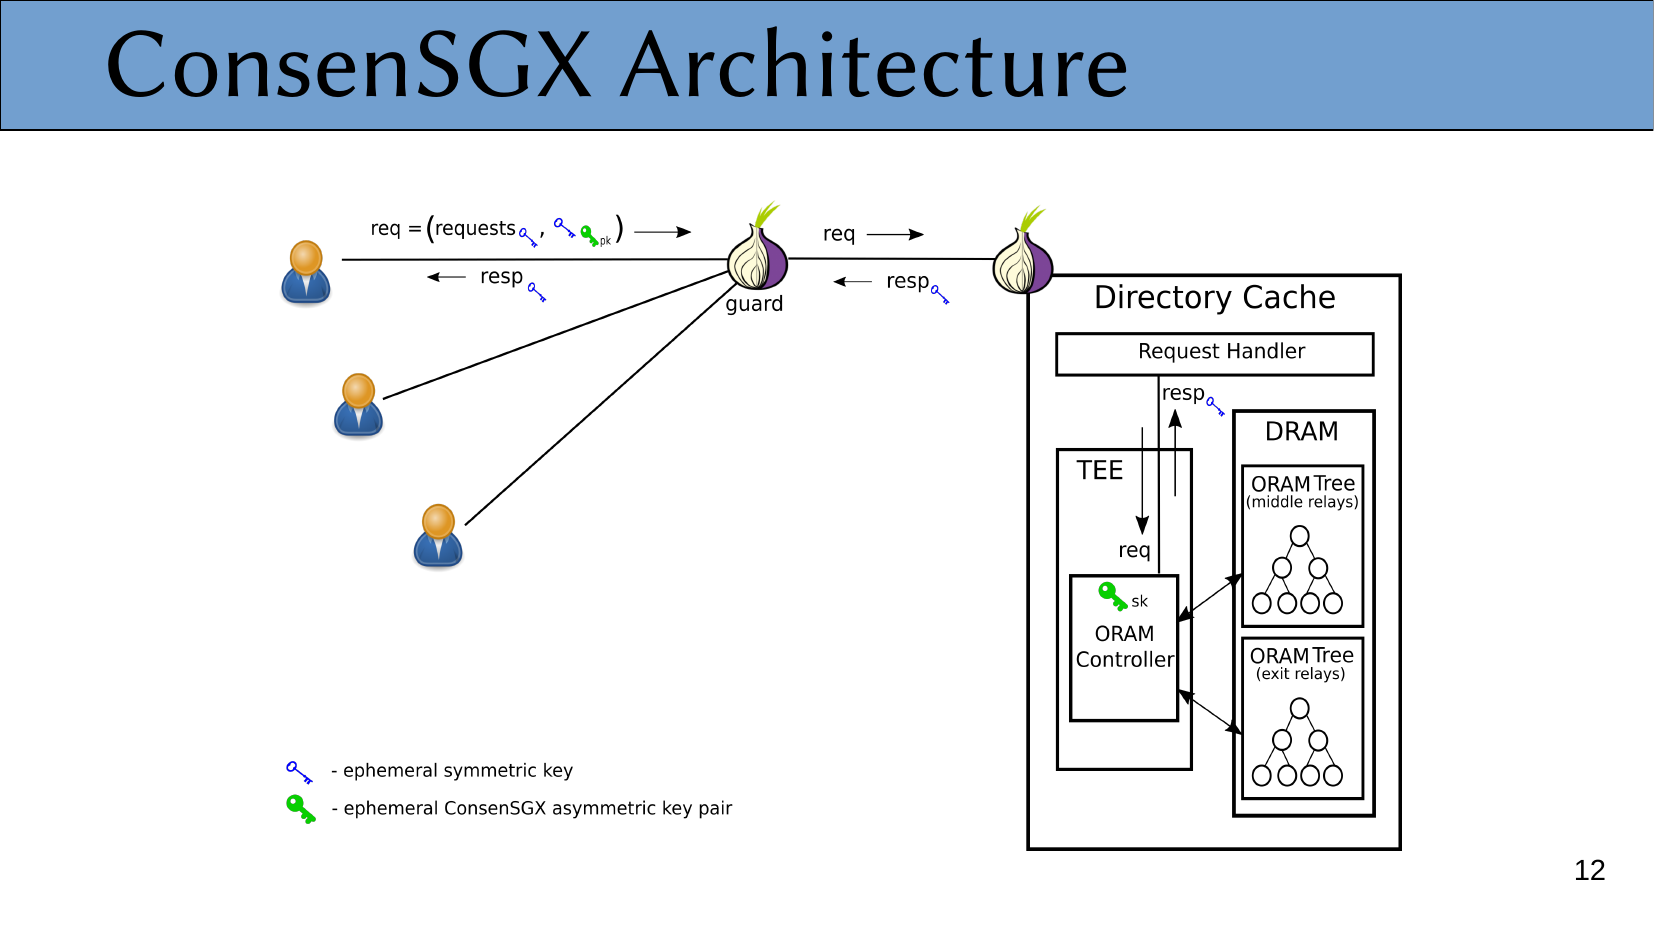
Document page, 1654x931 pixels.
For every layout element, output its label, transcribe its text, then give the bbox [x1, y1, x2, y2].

text_box ConsenSGX Architecture [88, 0, 1512, 247]
text_box [0, 0, 88, 130]
text_box [1512, 0, 1654, 130]
picture [271, 200, 1402, 851]
text_box 12 [1559, 846, 1642, 928]
